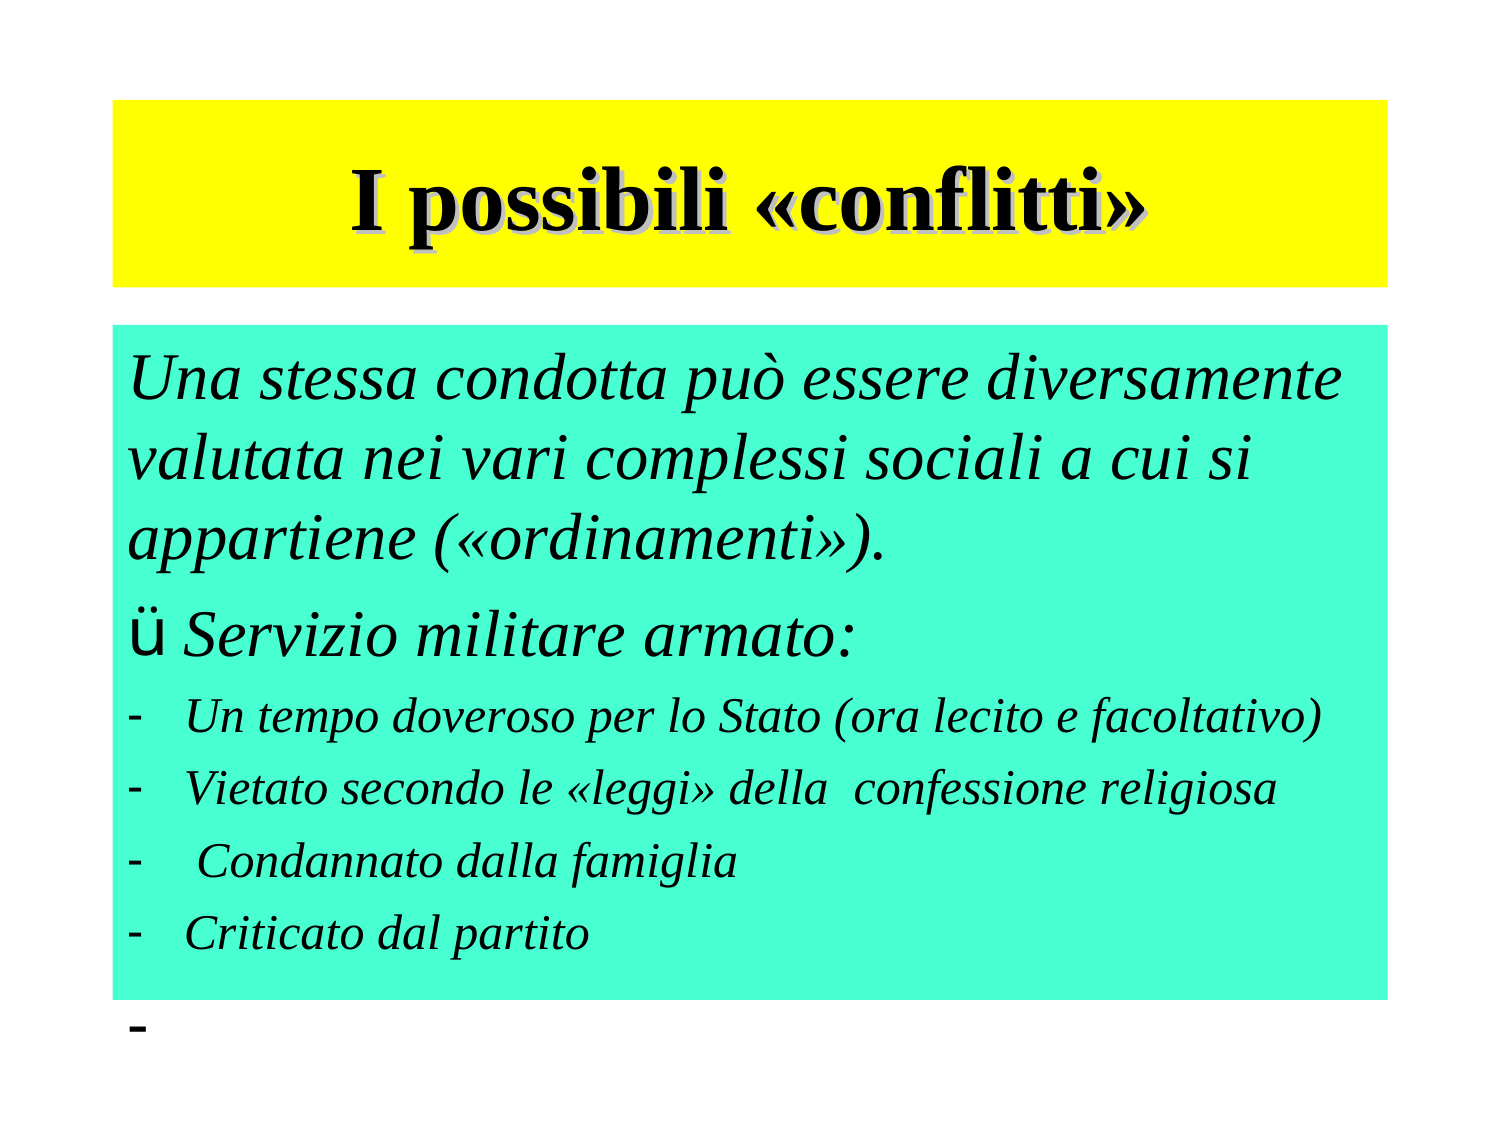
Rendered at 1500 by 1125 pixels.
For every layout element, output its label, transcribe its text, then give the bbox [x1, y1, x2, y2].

title I possibili «conflitti» [112, 99, 1388, 288]
list Una stessa condotta può essere diversamente valutata nei vari complessi sociali a cui si appartiene («ordinamenti»). Servizio militare armato: Un tempo doveroso per lo Stato (ora lecito e facoltativo) Vietato secondo le «leggi» della confessione religiosa Condannato dalla famiglia Criticato dal partito [112, 324, 1388, 1000]
